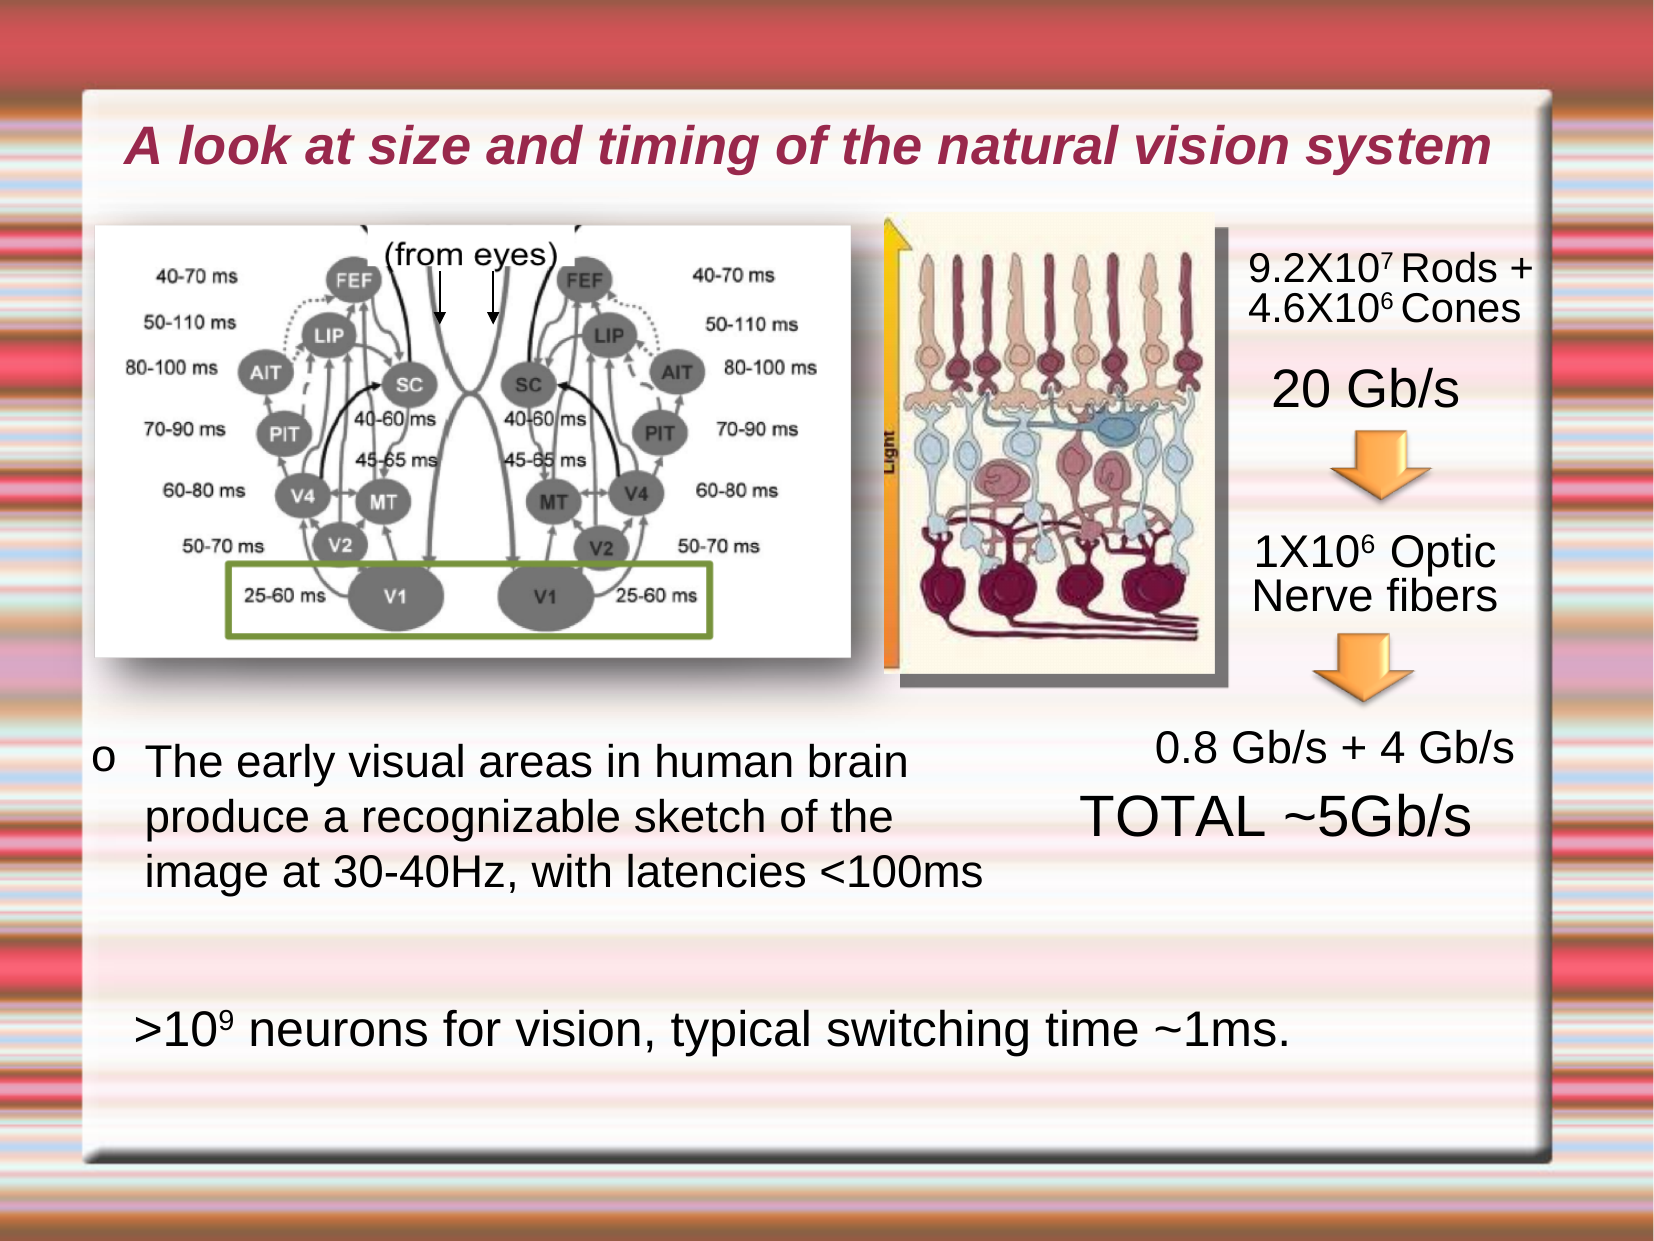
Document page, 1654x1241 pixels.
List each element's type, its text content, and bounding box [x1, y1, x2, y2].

text_box 0.8 Gb/s + 4 Gb/s [1140, 720, 1531, 780]
text_box 20 Gb/s [1256, 357, 1477, 426]
text_box A look at size and timing of the natural vision system [104, 90, 1515, 196]
text_box The early visual areas in human brain produce a recognizable sketch of the image at 30-40Hz, with latencies <100ms [90, 728, 1006, 1096]
text_box 9.2X107 Rods + 4.6X106 Cones [1233, 242, 1563, 339]
text_box 1X106 Optic Nerve fibers [1175, 524, 1575, 629]
text_box TOTAL ~5Gb/s [1064, 783, 1489, 855]
picture [0, 0, 1654, 1241]
text_box >109 neurons for vision, typical switching time ~1ms. [118, 989, 1590, 1126]
